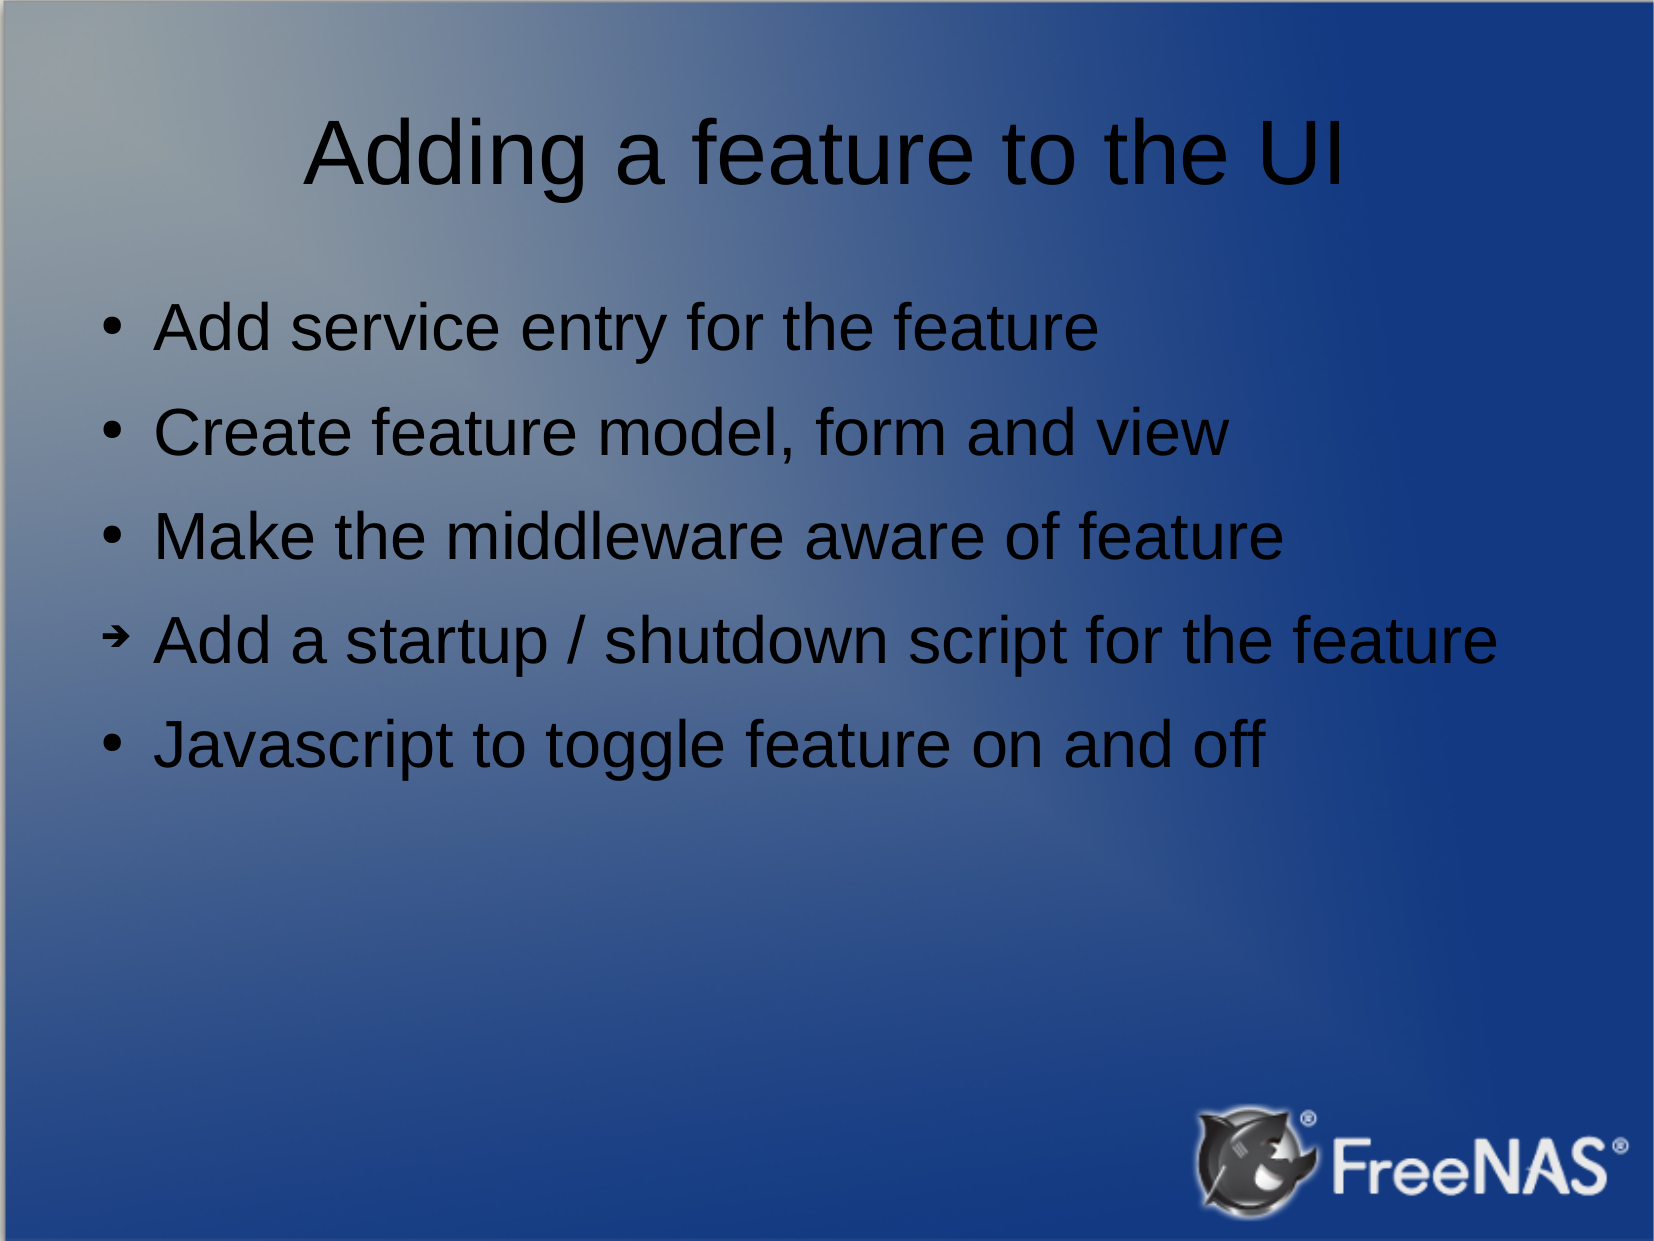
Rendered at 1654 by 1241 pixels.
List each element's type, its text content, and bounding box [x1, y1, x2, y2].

picture [0, 0, 1654, 1241]
list Add service entry for the feature Create feature model, form and view Make the middleware aware of feature Add a startup / shutdown script for the feature Javascript to toggle feature on and off [82, 290, 1571, 1010]
title Adding a feature to the UI [82, 49, 1571, 257]
